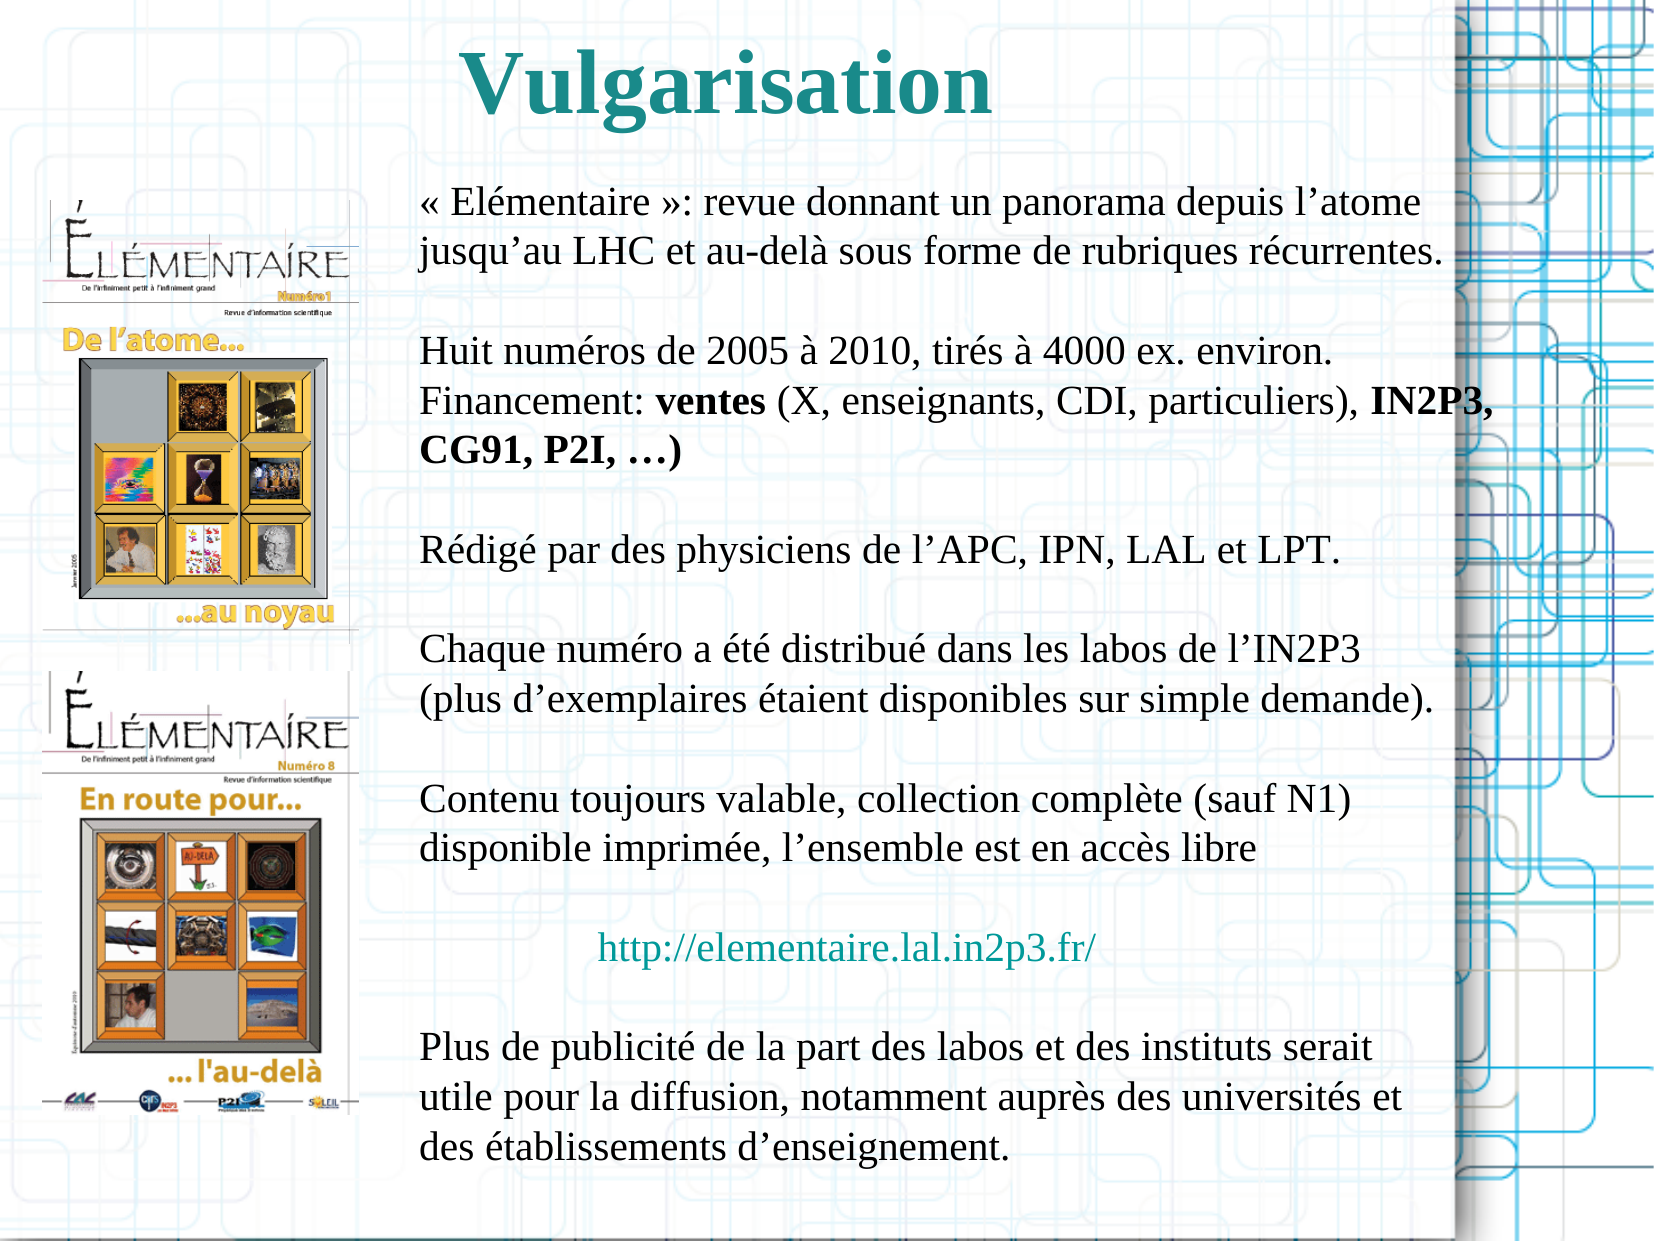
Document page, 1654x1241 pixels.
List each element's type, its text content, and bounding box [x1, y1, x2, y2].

text_box « Elémentaire »: revue donnant un panorama depuis l’atome jusqu’au LHC et au-delà sous forme de rubriques récurrentes. Huit numéros de 2005 à 2010, tirés à 4000 ex. environ. Financement: ventes (X, enseignants, CDI, particuliers), IN2P3, CG91, P2I, …) Rédigé par des physiciens de l’APC, IPN, LAL et LPT. Chaque numéro a été distribué dans les labos de l’IN2P3 (plus d’exemplaires étaient disponibles sur simple demande). Contenu toujours valable, collection complète (sauf N1) disponible imprimée, l’ensemble est en accès libre http://elementaire.lal.in2p3.fr/ Plus de publicité de la part des labos et des instituts serait utile pour la diffusion, notamment auprès des universités et des établissements d’enseignement. [389, 166, 1510, 1226]
title Vulgarisation [0, 29, 1453, 136]
picture [0, 0, 1654, 1241]
